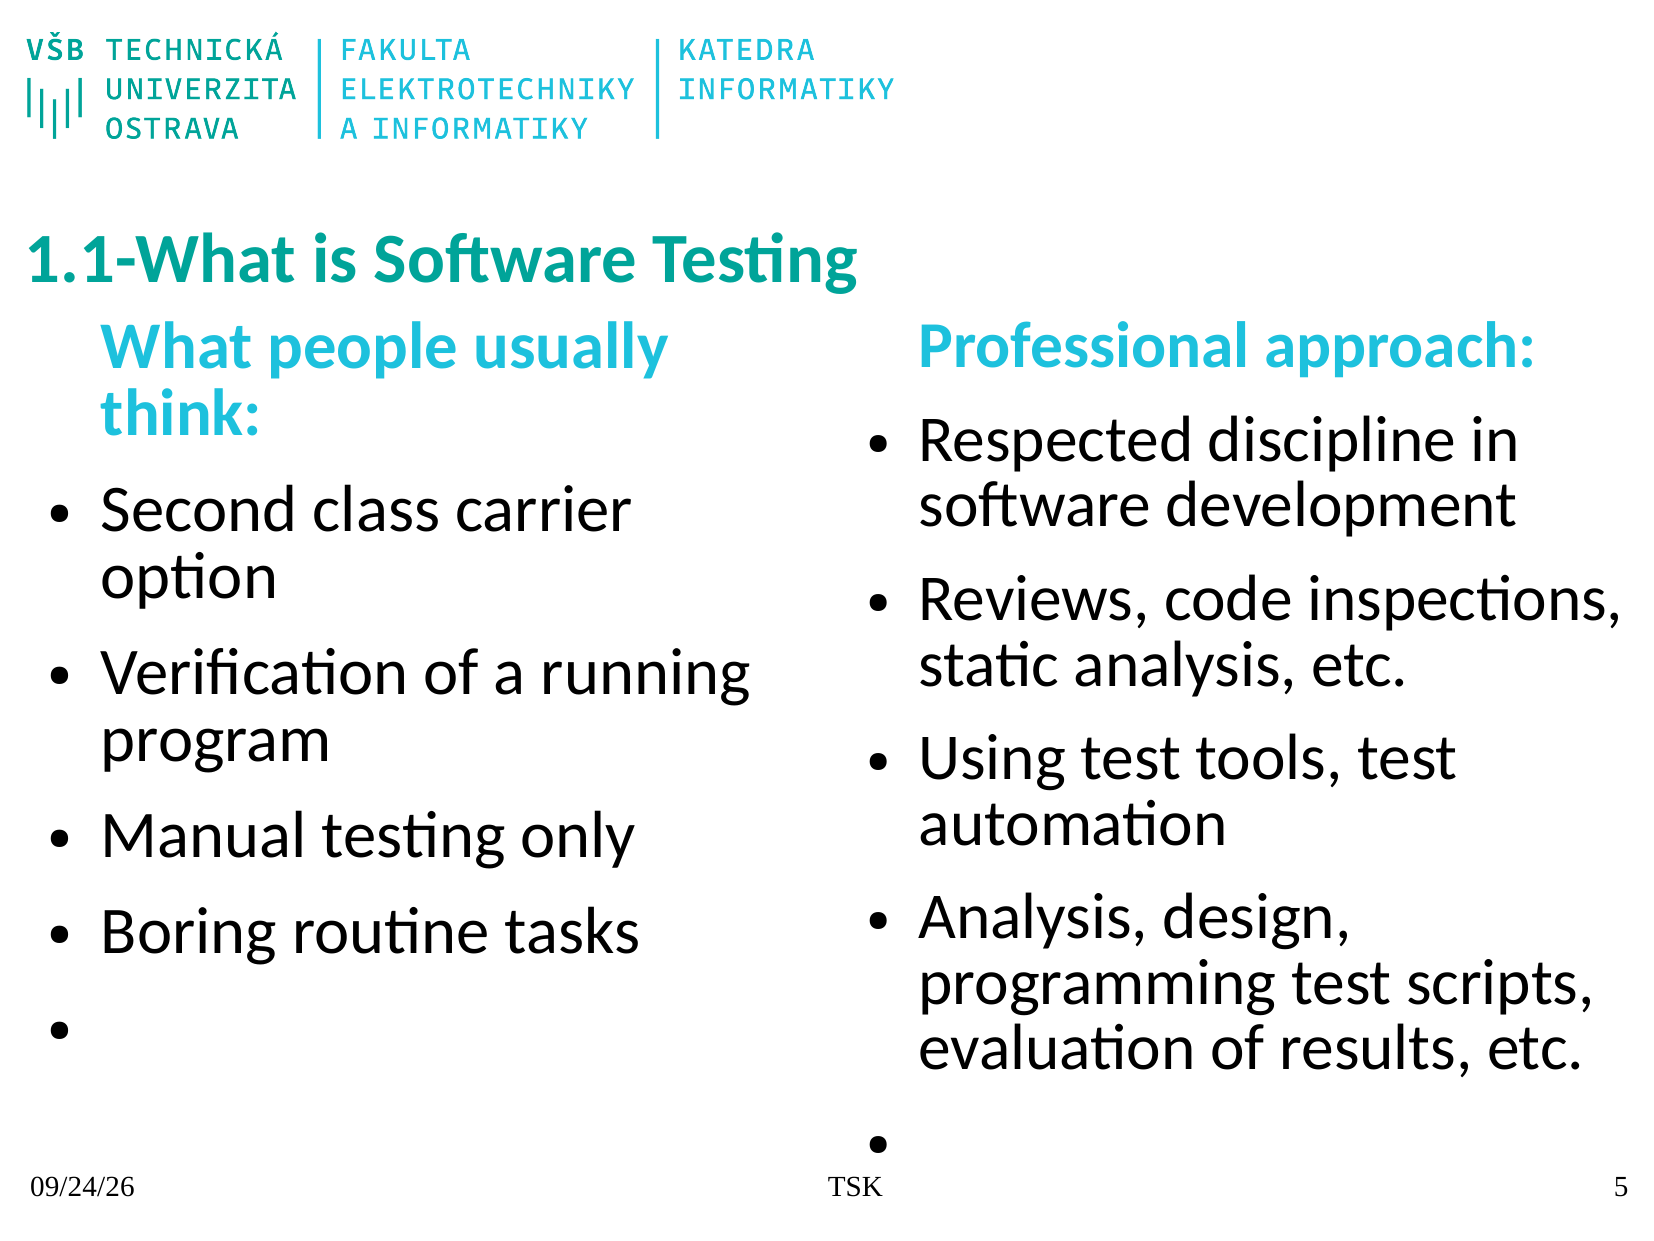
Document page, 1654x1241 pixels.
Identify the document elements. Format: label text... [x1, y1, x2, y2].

list What people usually think: Second class carrier option Verification of a running program Manual testing only Boring routine tasks [30, 318, 811, 1146]
picture [26, 31, 894, 139]
title 1.1-What is Software Testing [24, 169, 1629, 300]
list Professional approach: Respected discipline in software development Reviews, code inspections, static analysis, etc. Using test tools, test automation Analysis, design, programming test scripts, evaluation of results, etc. [849, 318, 1630, 1146]
